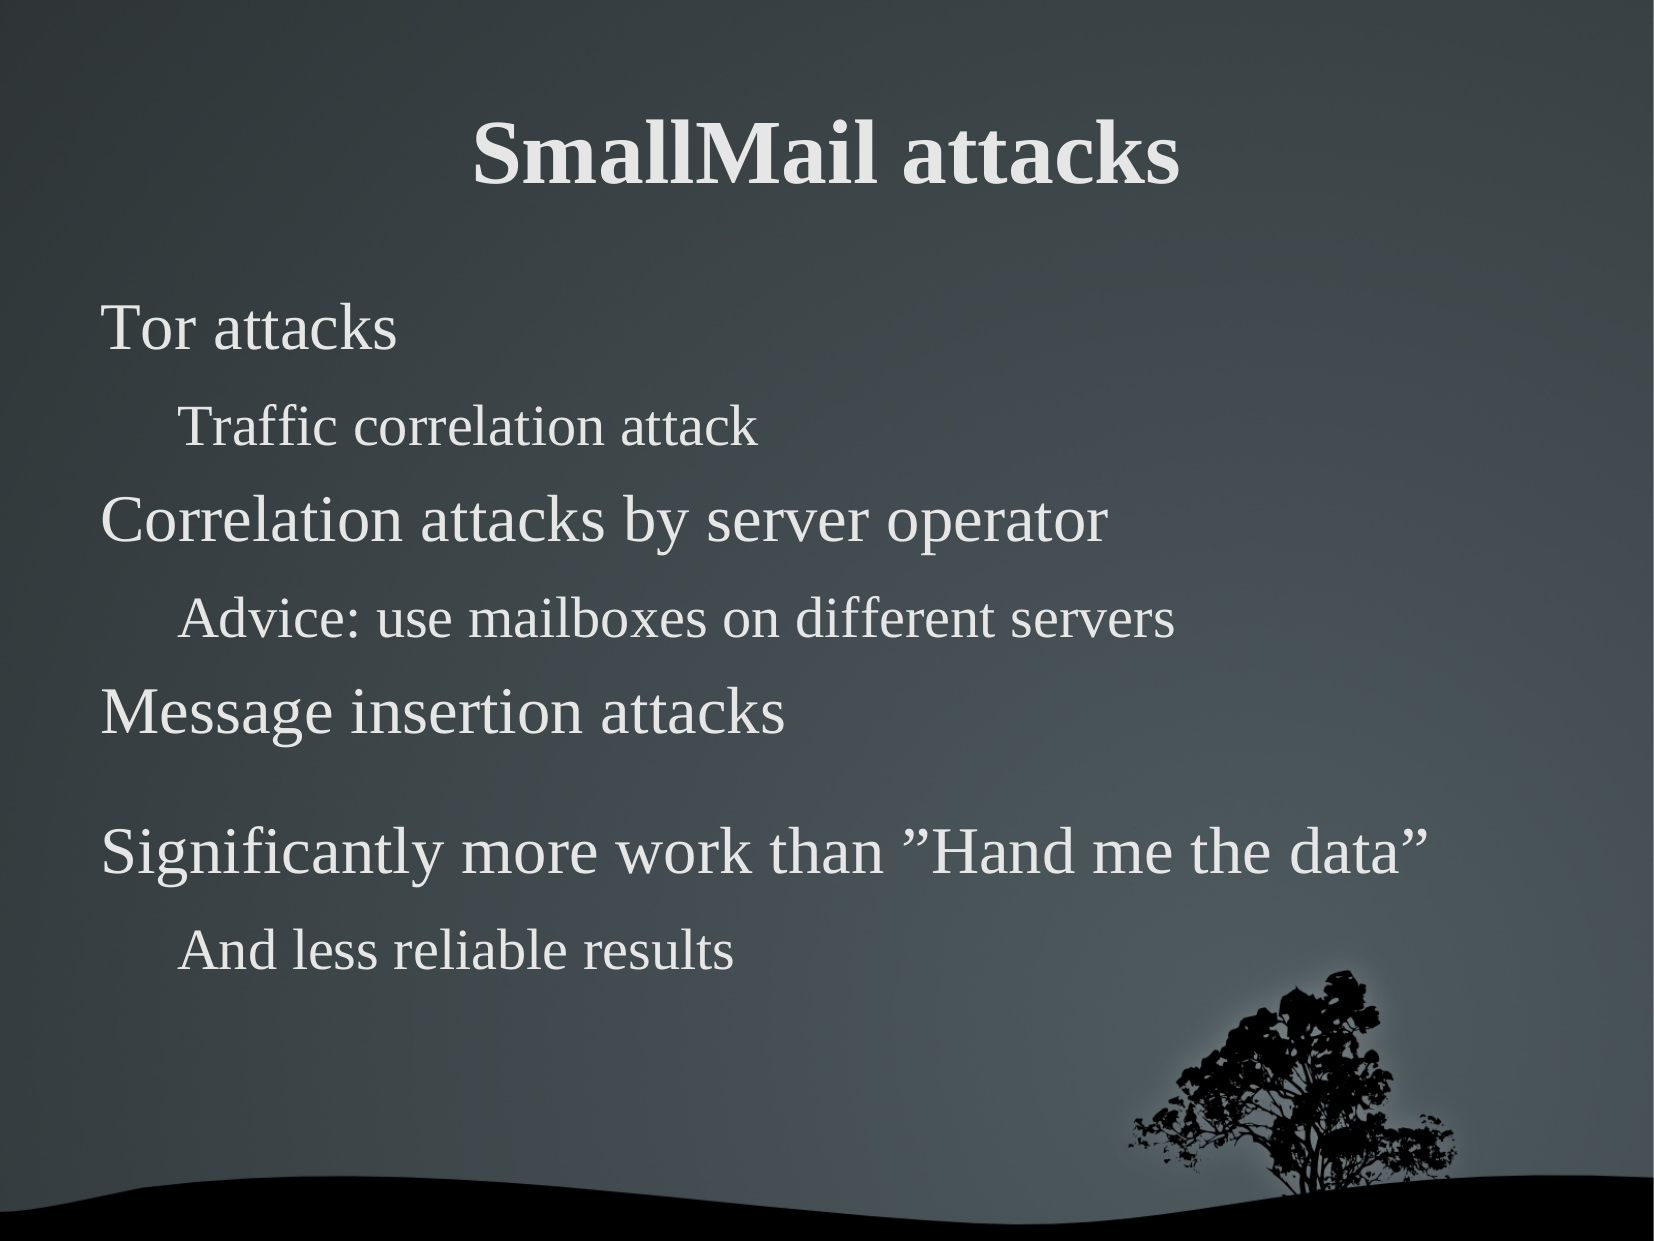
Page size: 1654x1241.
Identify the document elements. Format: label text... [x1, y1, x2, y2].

list Tor attacks Traffic correlation attack Correlation attacks by server operator Advice: use mailboxes on different servers Message insertion attacks Significantly more work than ”Hand me the data” And less reliable results [82, 290, 1571, 1114]
picture [0, 0, 1654, 1241]
title SmallMail attacks [82, 56, 1571, 250]
